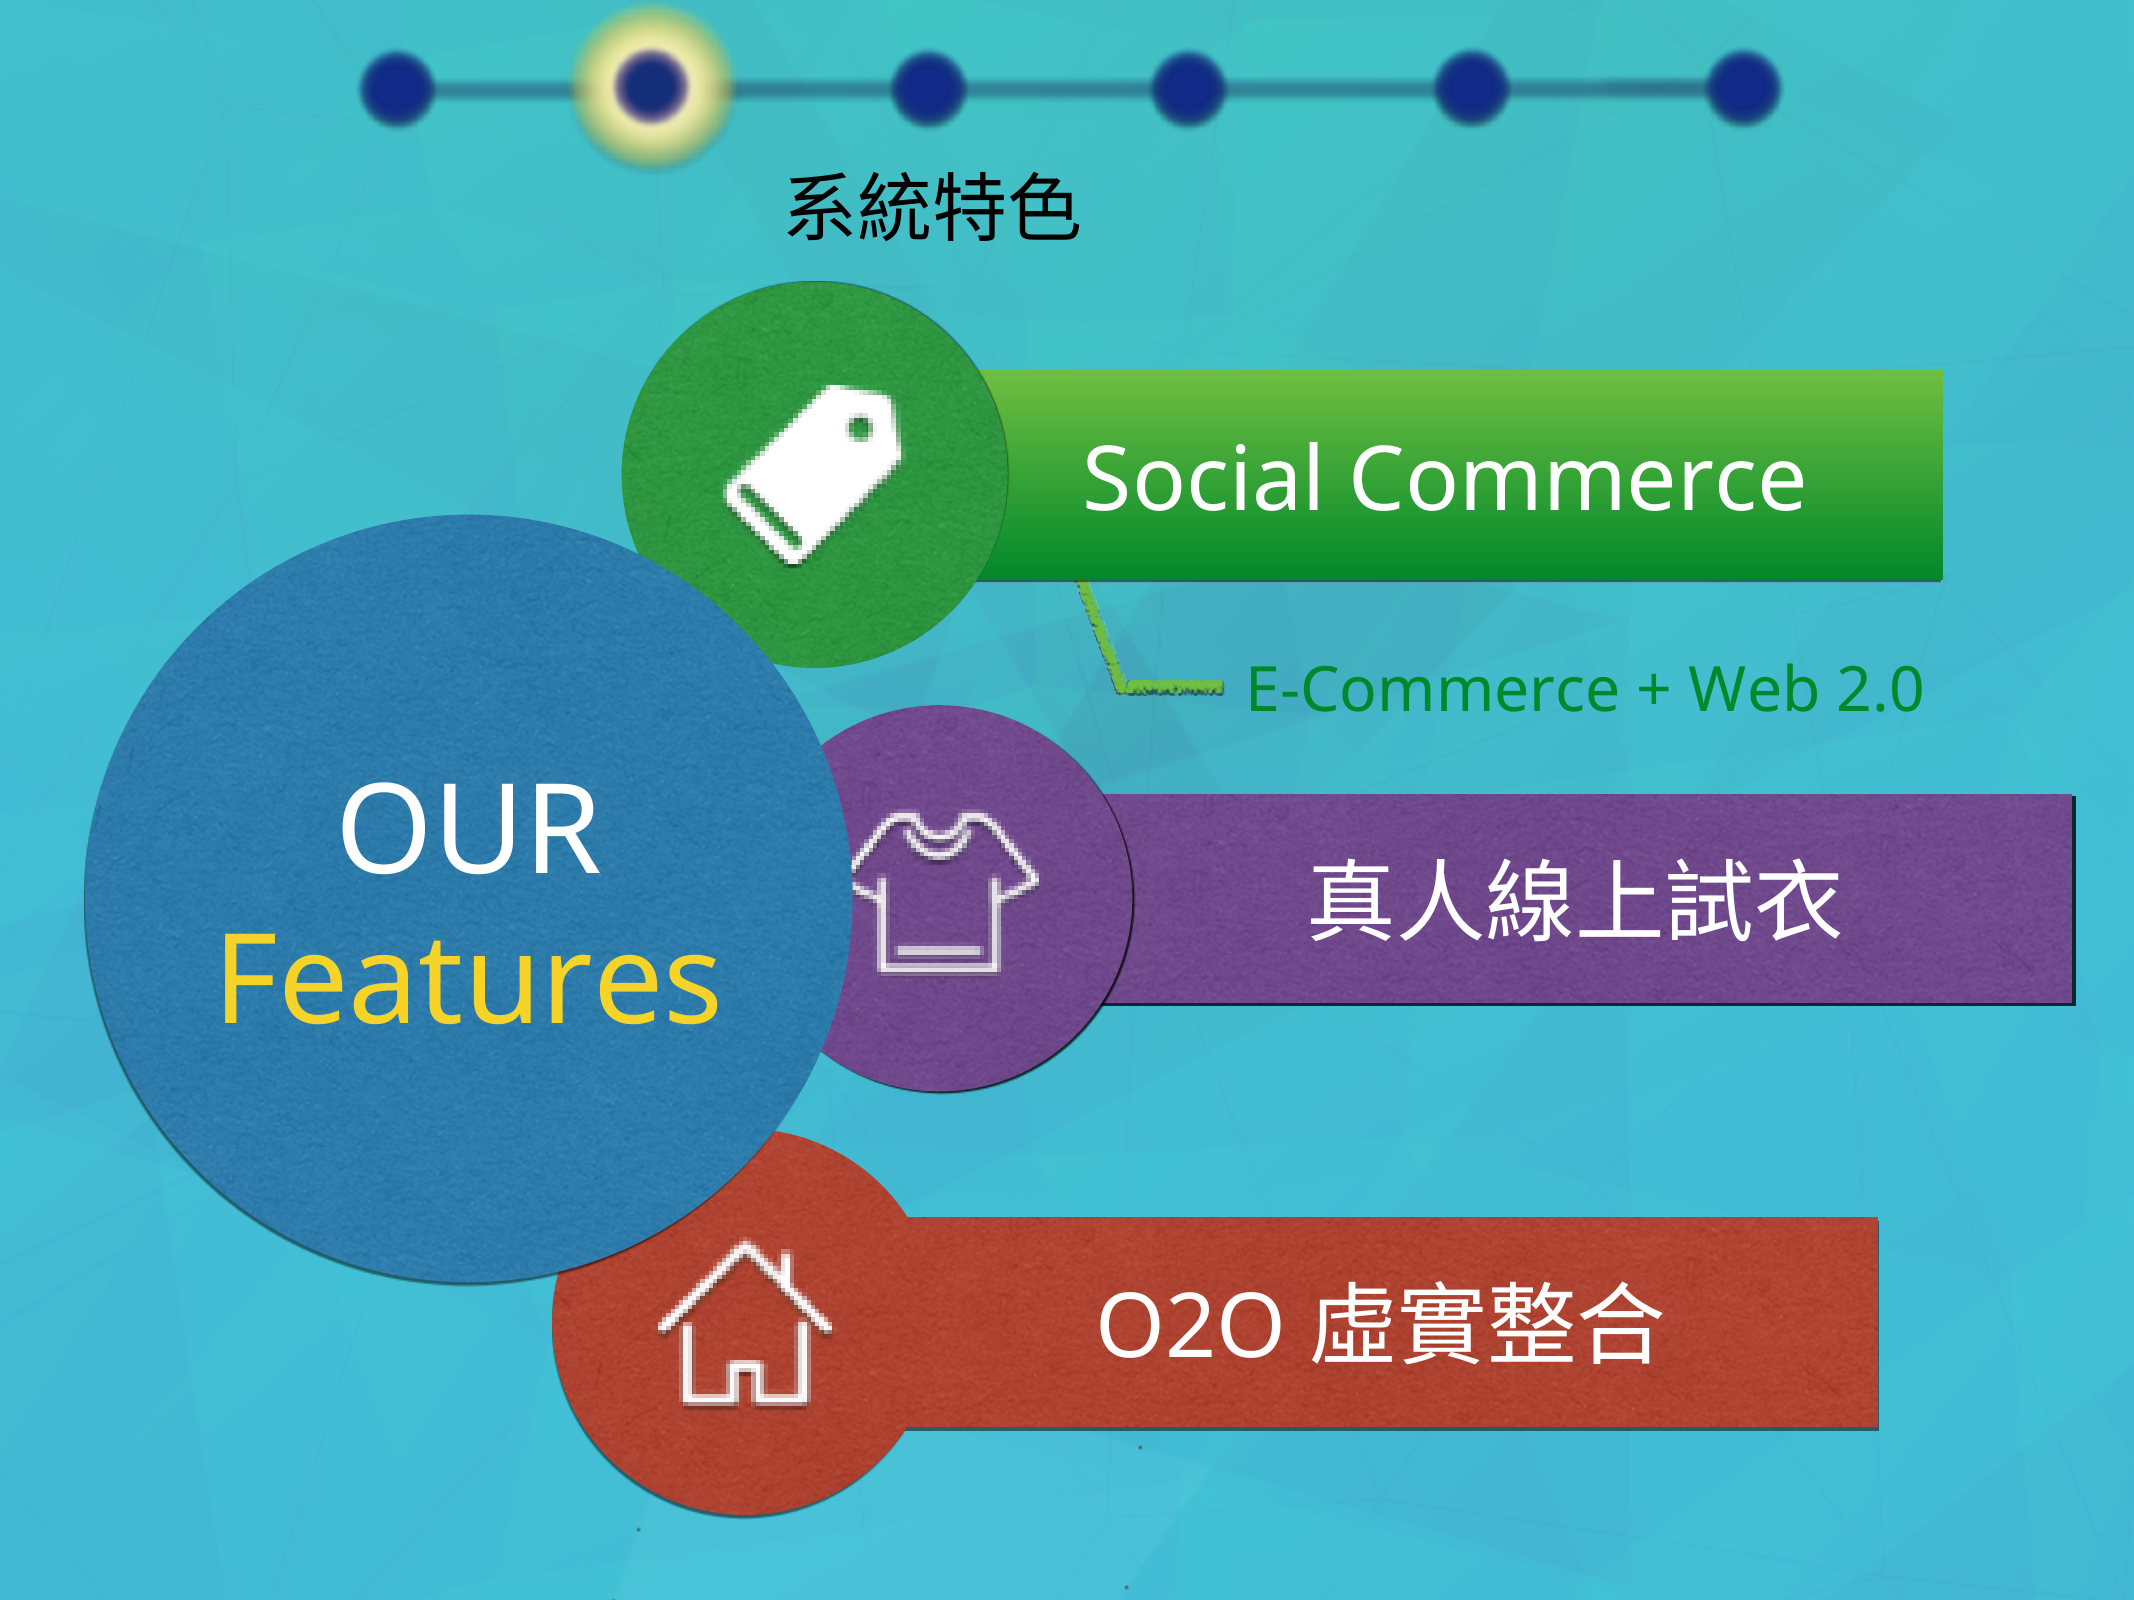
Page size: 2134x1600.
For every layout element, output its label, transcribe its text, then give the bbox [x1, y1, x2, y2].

text_box [552, 1131, 939, 1516]
text_box 系統特色 [774, 152, 1091, 259]
text_box 真人線上試衣 [1103, 794, 2072, 1003]
picture [0, 0, 2134, 1600]
text_box Social Commerce [978, 371, 1943, 579]
text_box OUR Features [84, 514, 853, 1283]
text_box [621, 281, 1008, 669]
text_box O2O虛實整合 [909, 1218, 1878, 1426]
text_box [821, 705, 1133, 1092]
text_box E-Commerce + Web 2.0 [1237, 641, 1934, 733]
